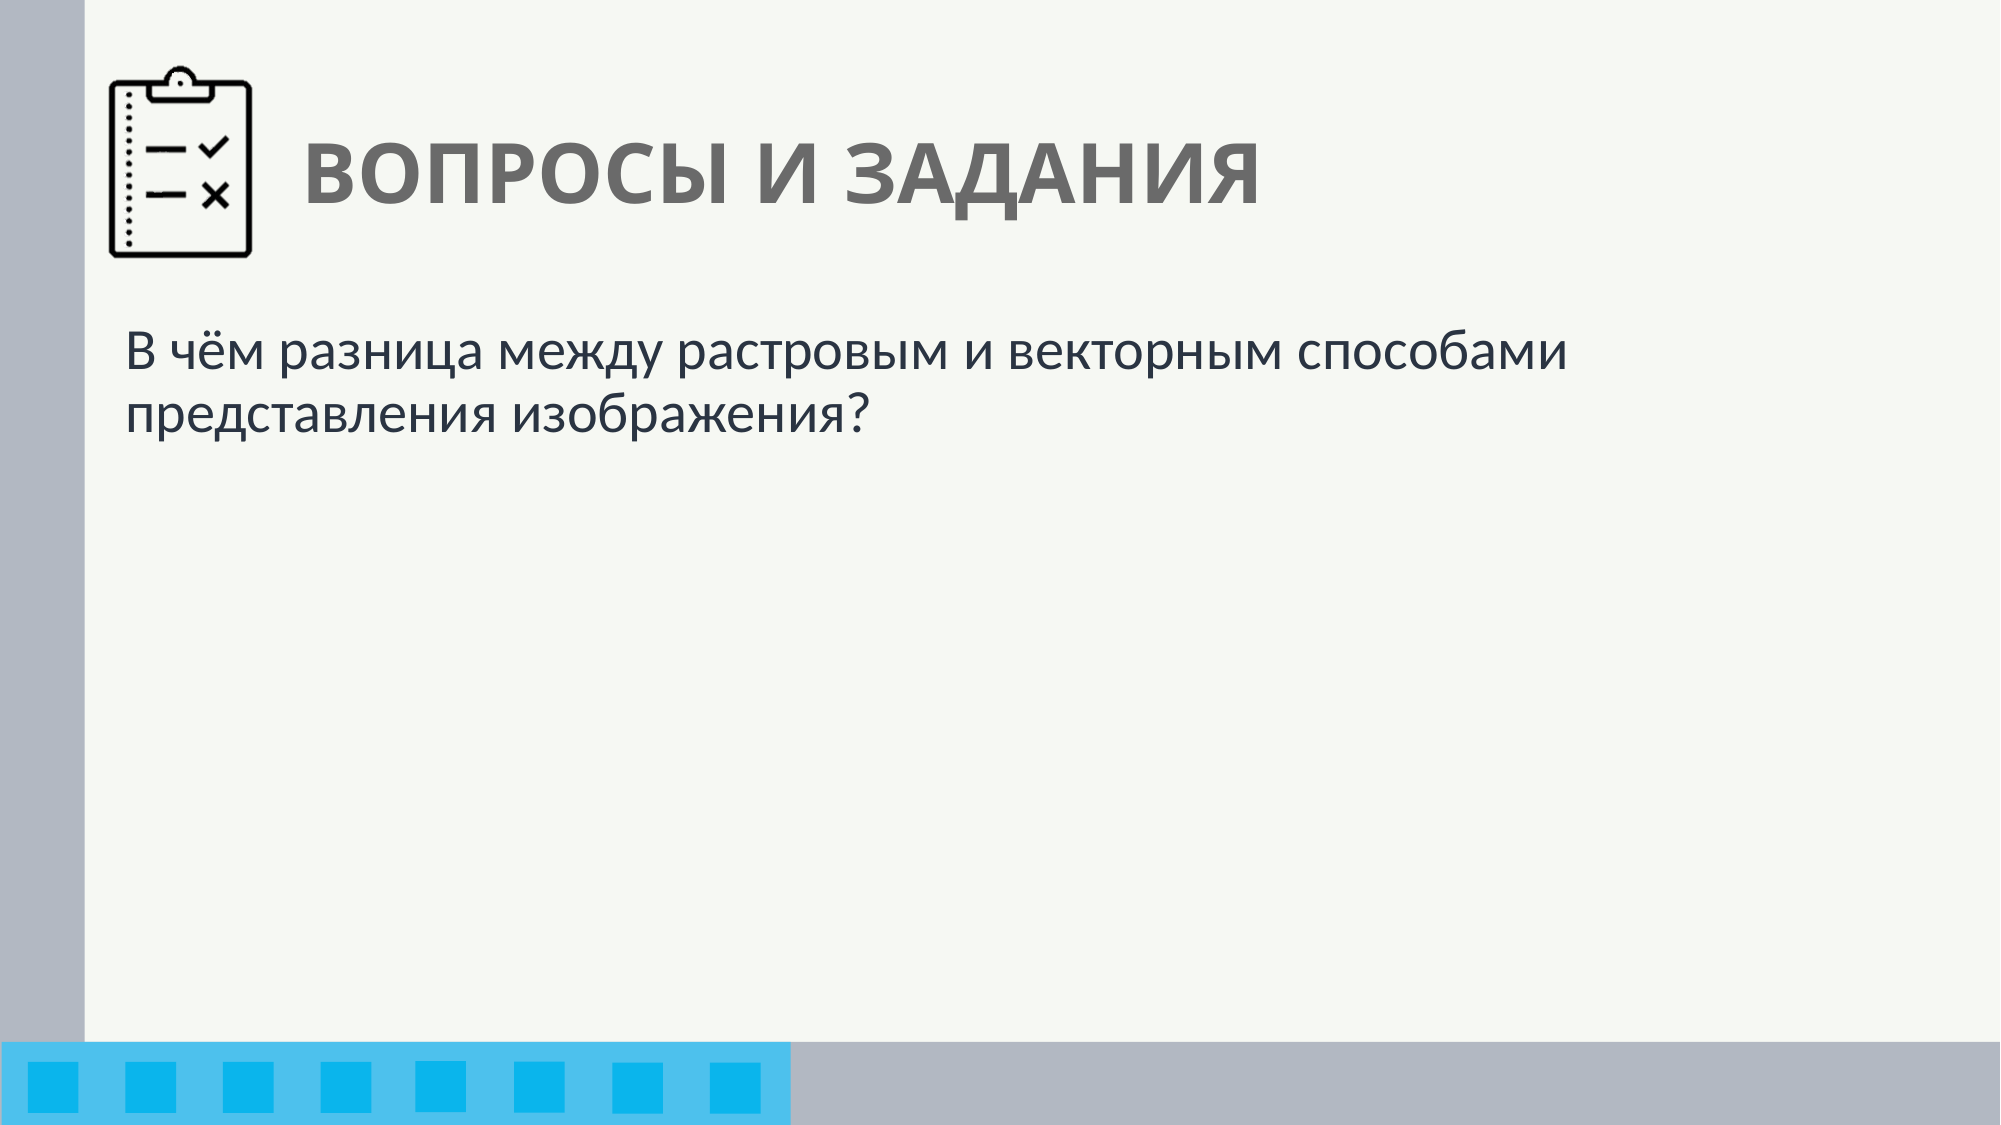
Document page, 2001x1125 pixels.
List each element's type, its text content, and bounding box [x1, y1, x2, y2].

list В чём разница между растровым и векторным способами представления изображения? [110, 311, 1892, 1058]
title ВОПРОСЫ И ЗАДАНИЯ [285, 67, 1892, 286]
picture [85, 54, 286, 286]
